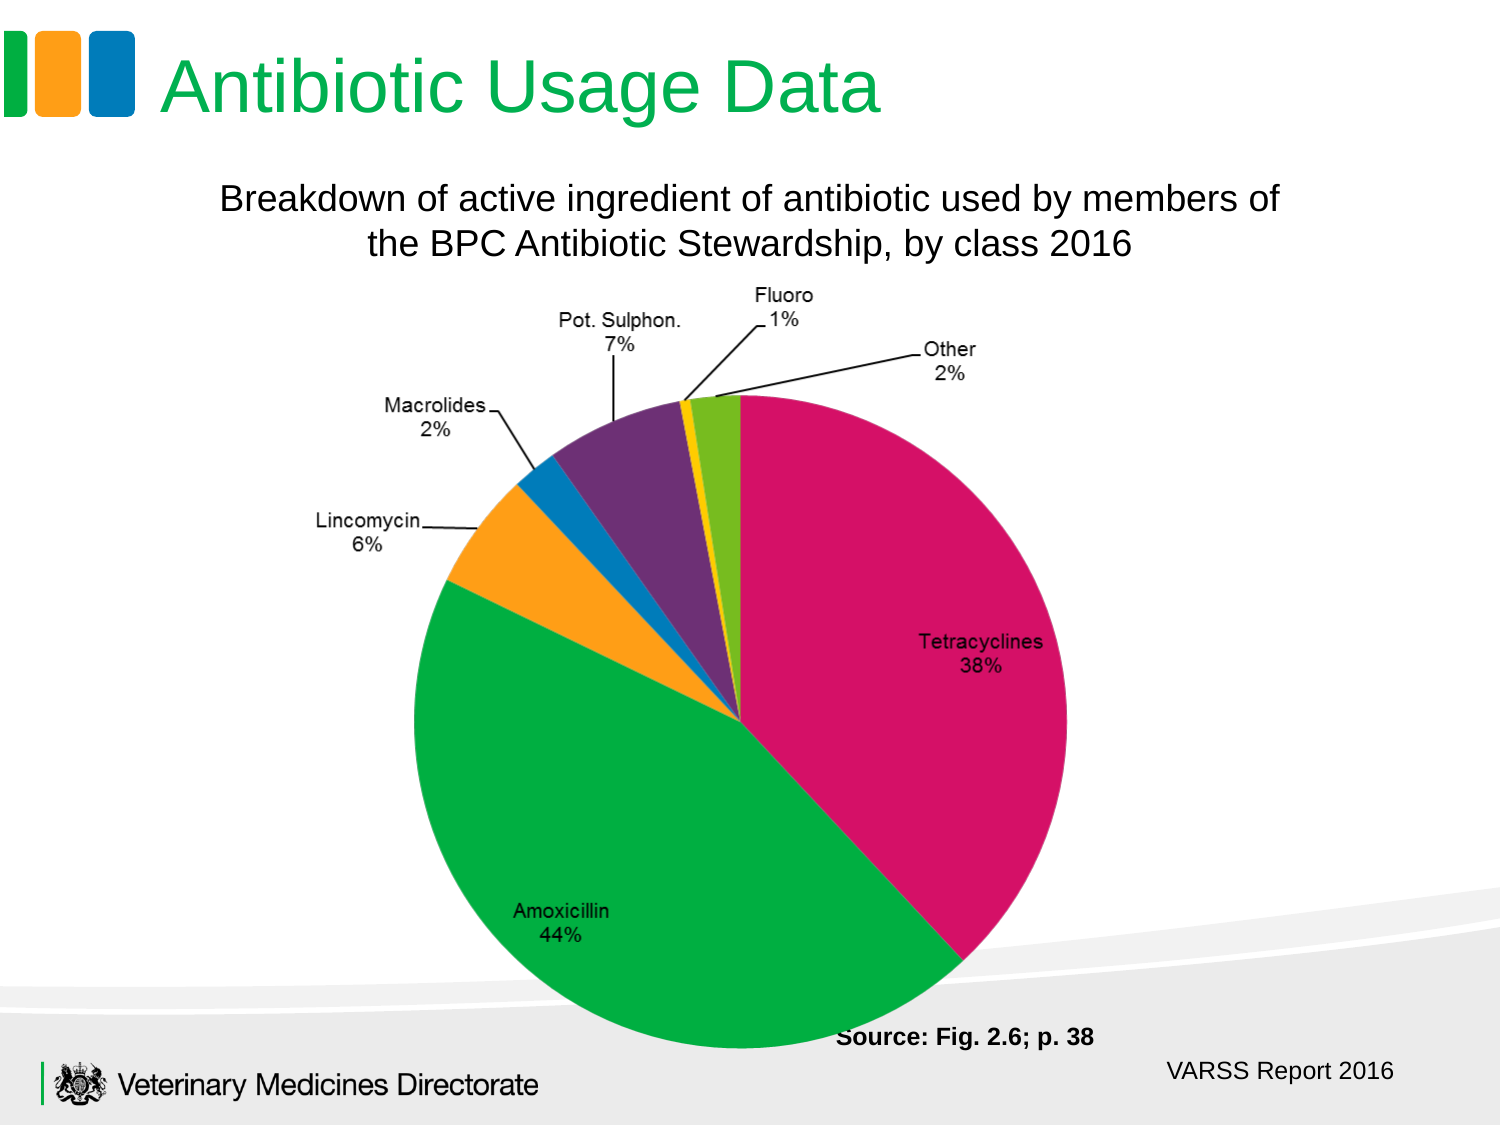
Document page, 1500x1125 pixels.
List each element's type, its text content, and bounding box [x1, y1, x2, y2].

text_box Source: Fig. 2.6; p. 38 [820, 1053, 1151, 1059]
title Antibiotic Usage Data [140, 24, 1341, 138]
picture [26, 232, 1455, 1053]
text_box Breakdown of active ingredient of antibiotic used by members of the BPC Antibiotic Stewardship, by class 2016 [186, 166, 1314, 232]
picture [41, 1060, 538, 1106]
text_box VARSS Report 2016 [1151, 1053, 1412, 1093]
